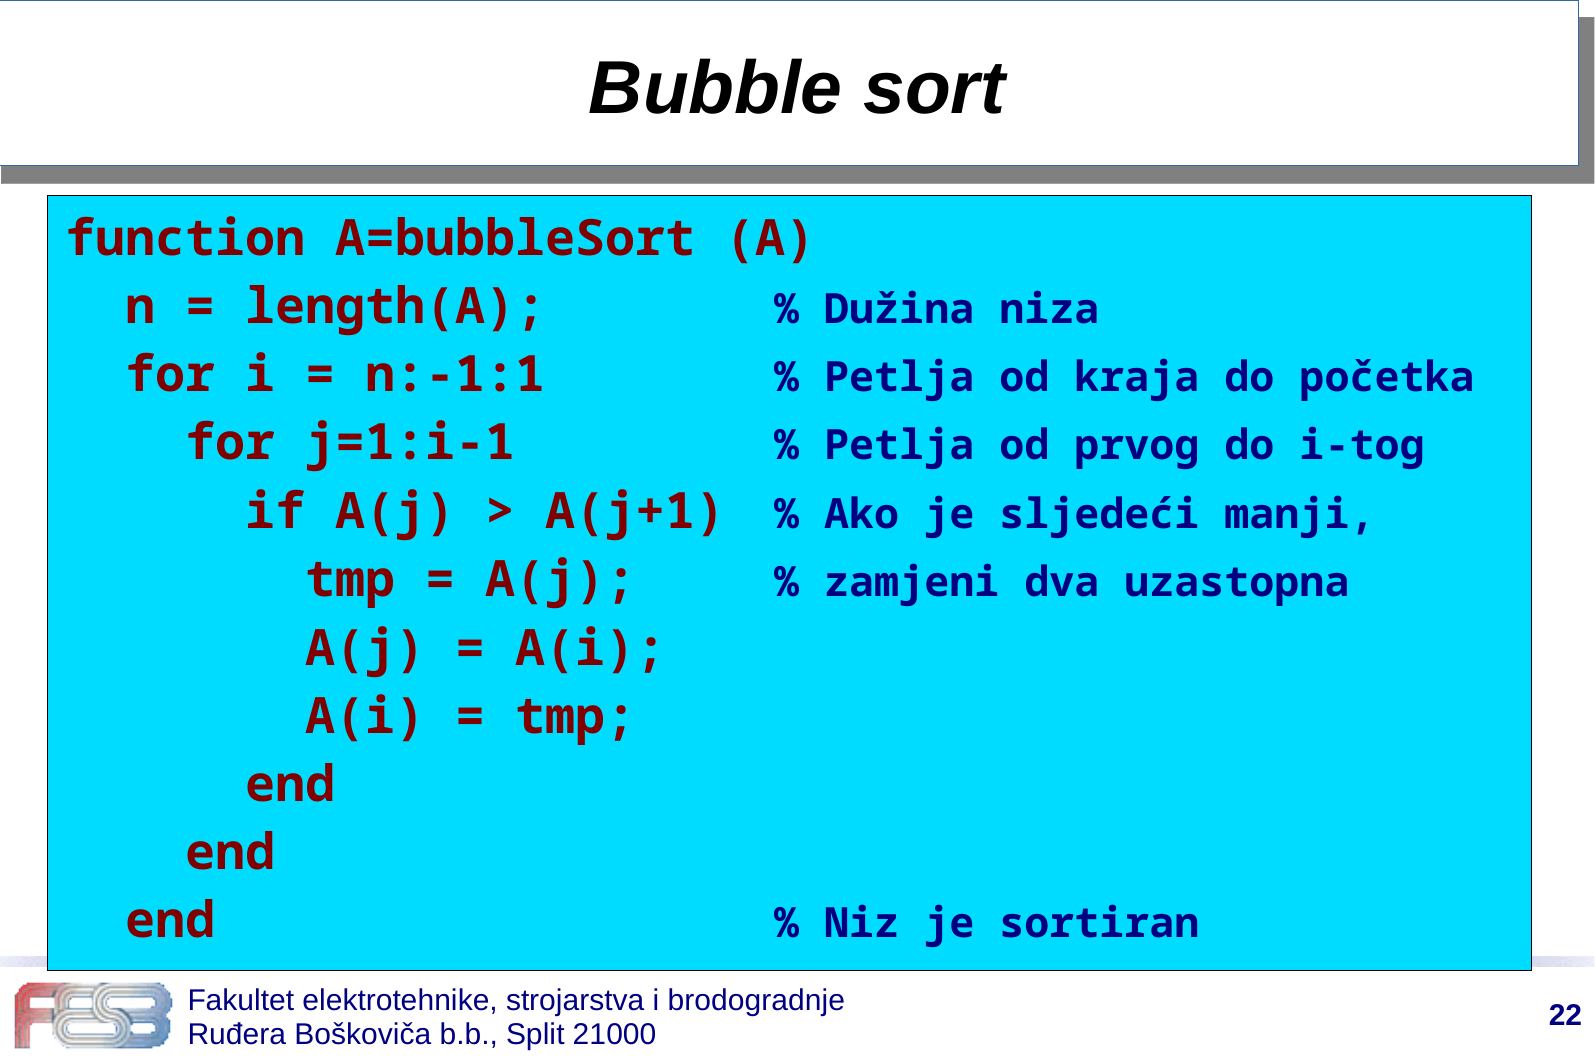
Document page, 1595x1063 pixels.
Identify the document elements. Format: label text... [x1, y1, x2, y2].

text_box function A=bubbleSort (A) n = length(A); % Dužina niza for i = n:-1:1 % Petlja od kraja do početka for j=1:i-1 % Petlja od prvog do i-tog if A(j) > A(j+1) % Ako je sljedeći manji, tmp = A(j); % zamjeni dva uzastopna A(j) = A(i); A(i) = tmp; end end end % Niz je sortiran [47, 195, 1532, 940]
picture [9, 975, 177, 1059]
title Bubble sort [0, 0, 1595, 175]
picture [0, 956, 47, 967]
picture [1532, 956, 1595, 967]
